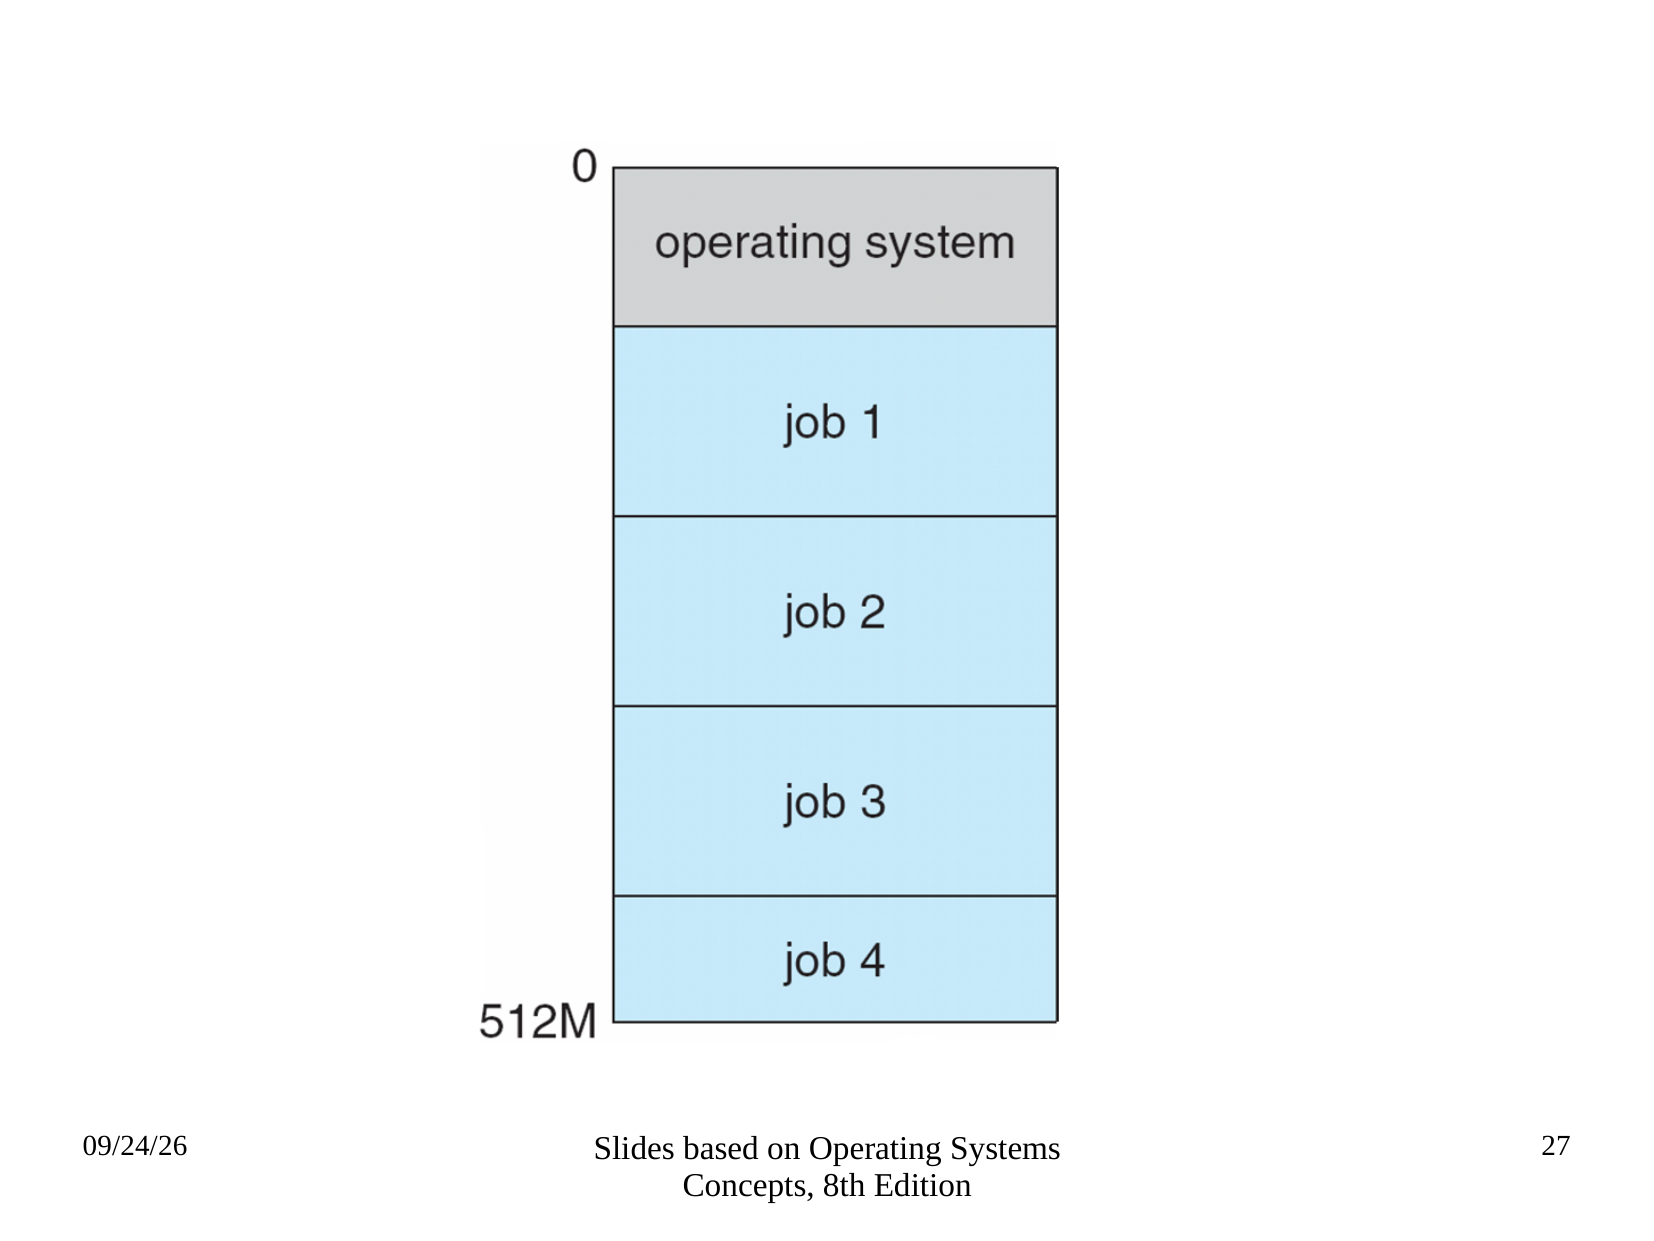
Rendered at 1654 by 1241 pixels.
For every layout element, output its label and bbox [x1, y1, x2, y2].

picture [472, 132, 1068, 1049]
